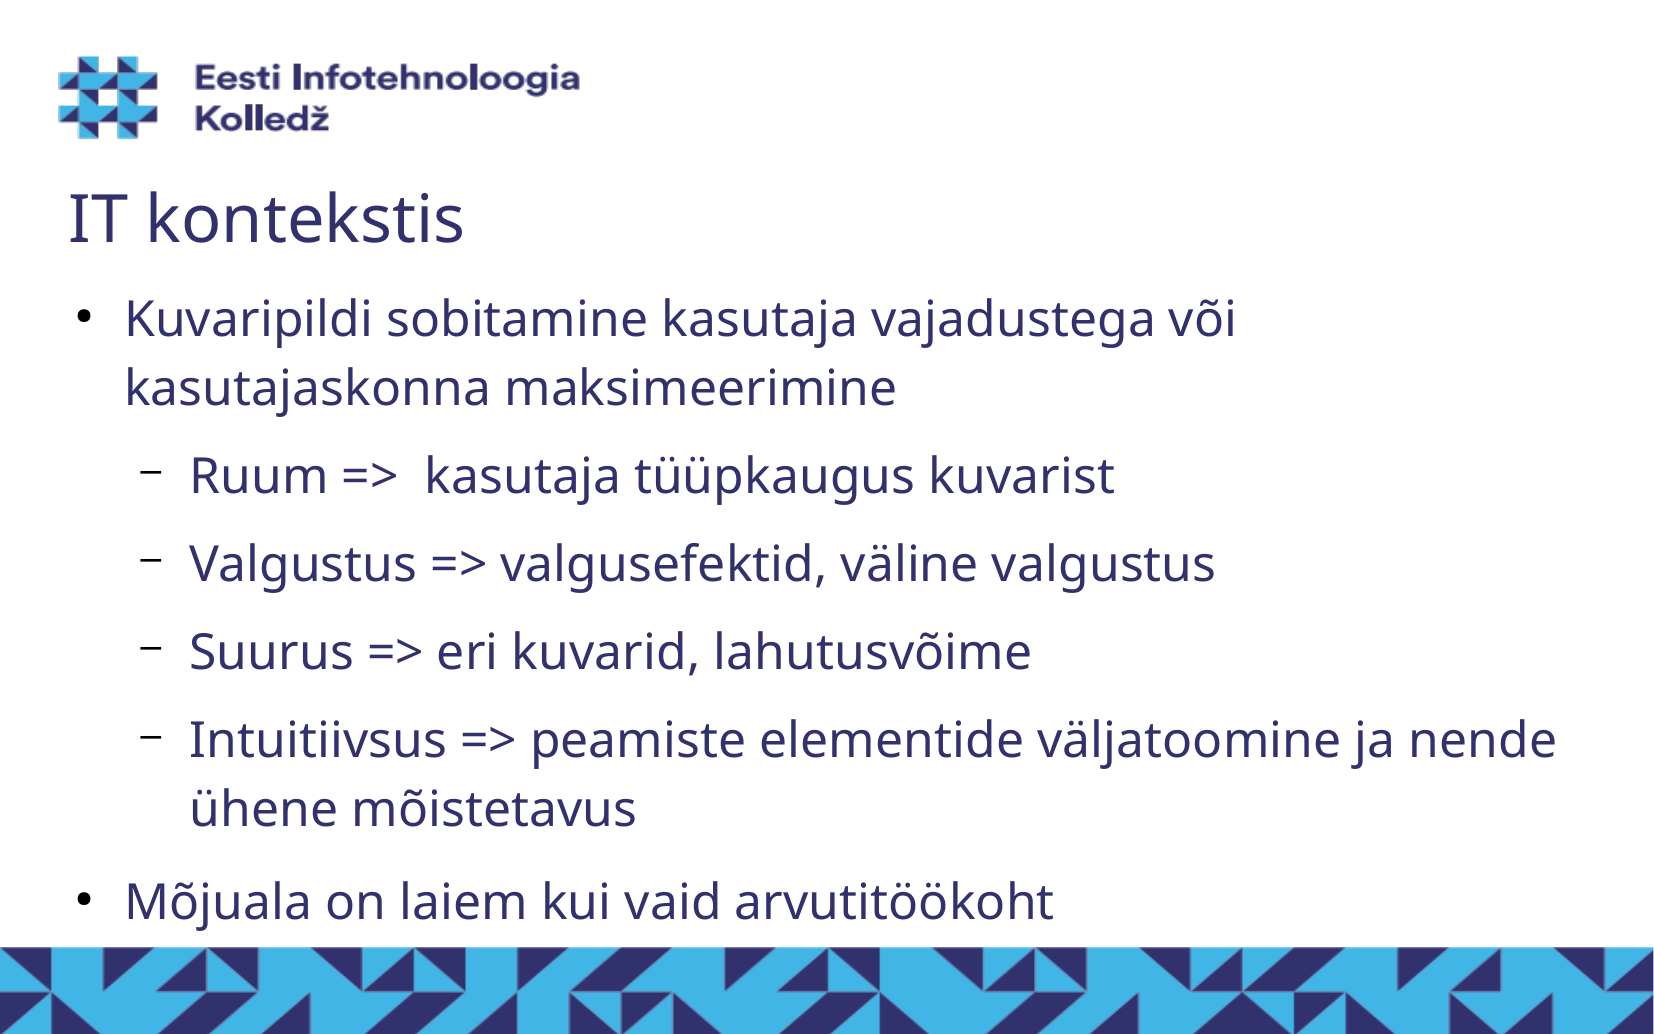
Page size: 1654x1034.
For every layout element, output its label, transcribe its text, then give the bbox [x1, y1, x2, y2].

list Kuvaripildi sobitamine kasutaja vajadustega või kasutajaskonna maksimeerimine Ruum => kasutaja tüüpkaugus kuvarist Valgustus => valgusefektid, väline valgustus Suurus => eri kuvarid, lahutusvõime Intuitiivsus => peamiste elementide väljatoomine ja nende ühene mõistetavus Mõjuala on laiem kui vaid arvutitöökoht [59, 283, 1595, 936]
title IT kontekstis [68, 147, 1536, 283]
